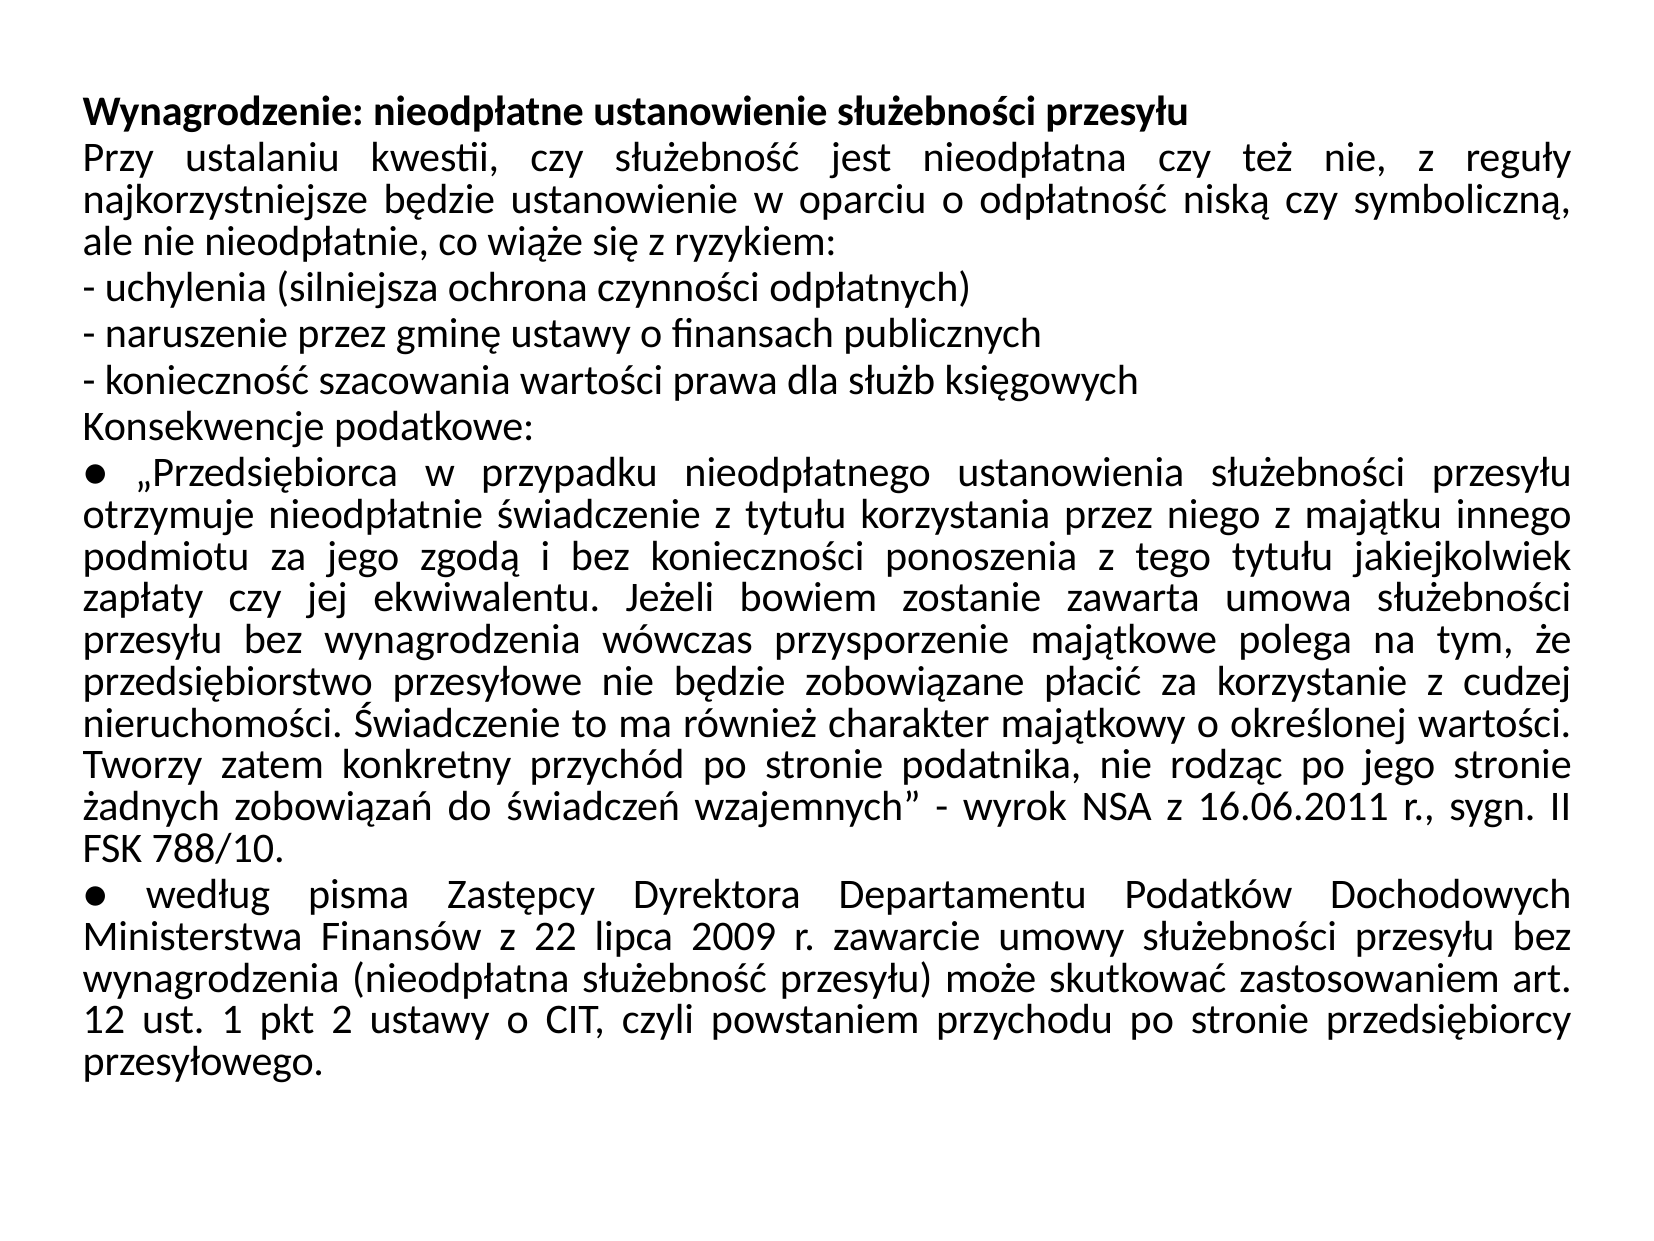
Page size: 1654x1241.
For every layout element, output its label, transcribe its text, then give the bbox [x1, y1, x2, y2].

list Wynagrodzenie: nieodpłatne ustanowienie służebności przesyłu Przy ustalaniu kwestii, czy służebność jest nieodpłatna czy też nie, z reguły najkorzystniejsze będzie ustanowienie w oparciu o odpłatność niską czy symboliczną, ale nie nieodpłatnie, co wiąże się z ryzykiem: - uchylenia (silniejsza ochrona czynności odpłatnych) - naruszenie przez gminę ustawy o finansach publicznych - konieczność szacowania wartości prawa dla służb księgowych Konsekwencje podatkowe: ● „Przedsiębiorca w przypadku nieodpłatnego ustanowienia służebności przesyłu otrzymuje nieodpłatnie świadczenie z tytułu korzystania przez niego z majątku innego podmiotu za jego zgodą i bez konieczności ponoszenia z tego tytułu jakiejkolwiek zapłaty czy jej ekwiwalentu. Jeżeli bowiem zostanie zawarta umowa służebności przesyłu bez wynagrodzenia wówczas przysporzenie majątkowe polega na tym, że przedsiębiorstwo przesyłowe nie będzie zobowiązane płacić za korzystanie z cudzej nieruchomości. Świadczenie to ma również charakter majątkowy o określonej wartości. Tworzy zatem konkretny przychód po stronie podatnika, nie rodząc po jego stronie żadnych zobowiązań do świadczeń wzajemnych” - wyrok NSA z 16.06.2011 r., sygn. II FSK 788/10. ● według pisma Zastępcy Dyrektora Departamentu Podatków Dochodowych Ministerstwa Finansów z 22 lipca 2009 r. zawarcie umowy służebności przesyłu bez wynagrodzenia (nieodpłatna służebność przesyłu) może skutkować zastosowaniem art. 12 ust. 1 pkt 2 ustawy o CIT, czyli powstaniem przychodu po stronie przedsiębiorcy przesyłowego. [82, 94, 1571, 1109]
